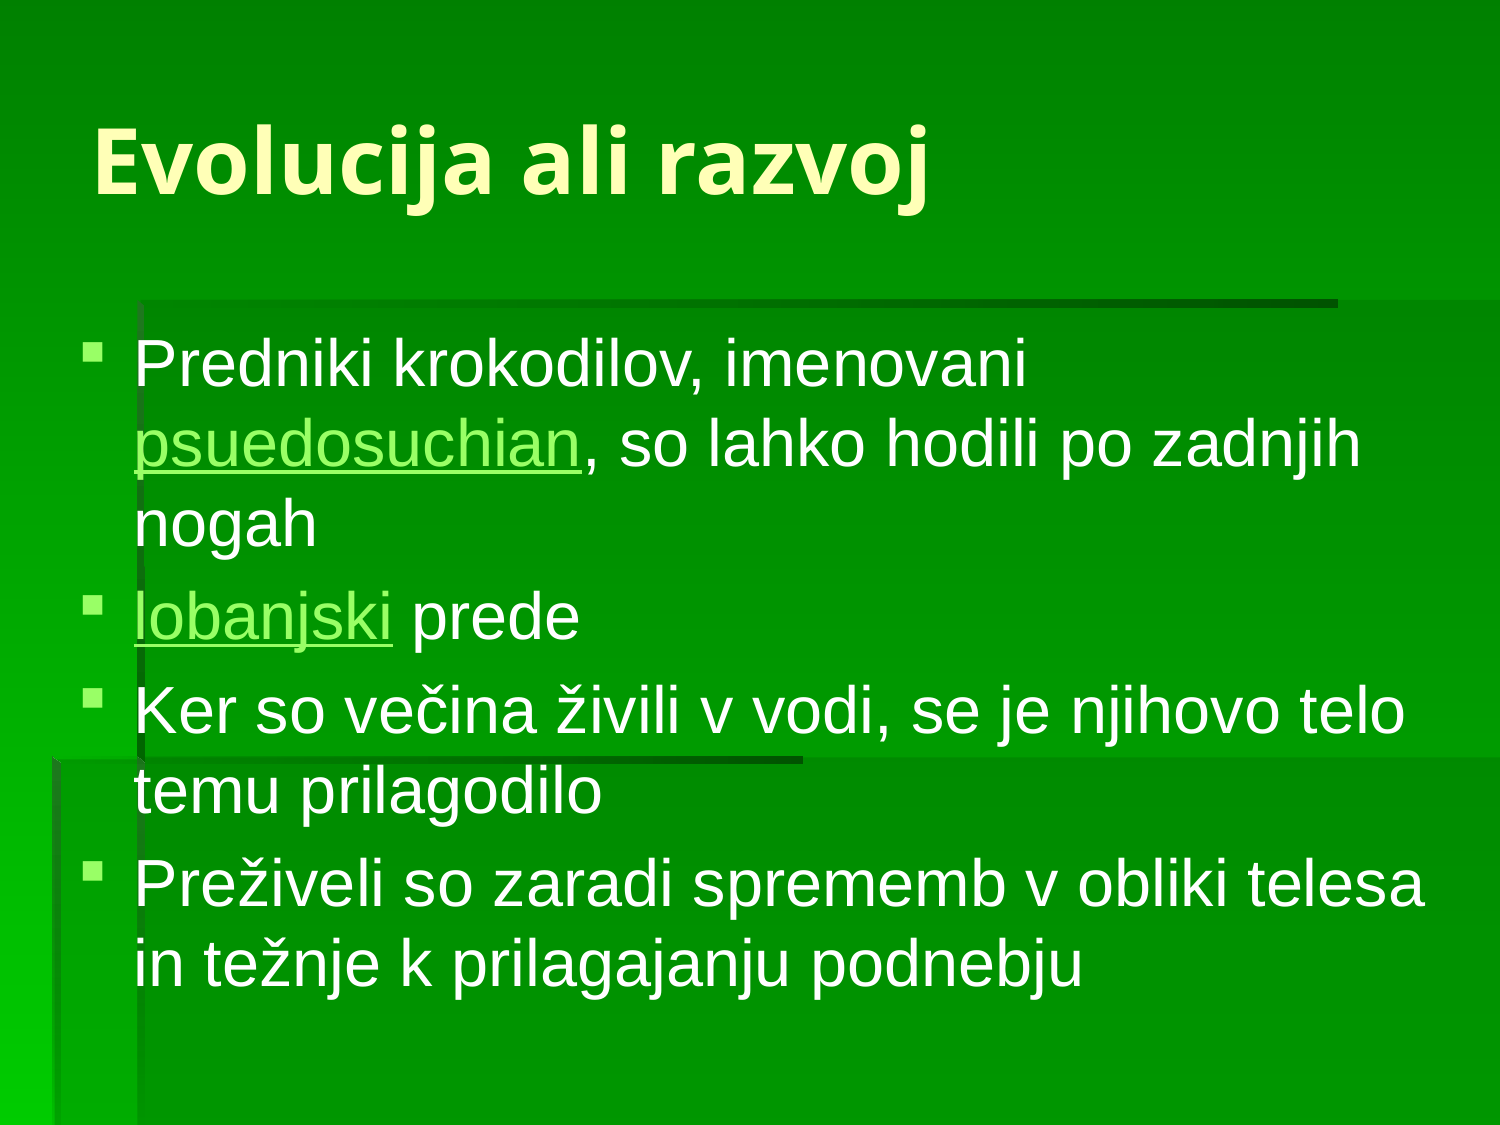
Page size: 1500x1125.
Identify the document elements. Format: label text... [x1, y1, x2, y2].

list Predniki krokodilov, imenovani psuedosuchian, so lahko hodili po zadnjih nogah lobanjski prede Ker so večina živili v vodi, se je njihovo telo temu prilagodilo Preživeli so zaradi sprememb v obliki telesa in težnje k prilagajanju podnebju [62, 312, 1451, 1088]
title Evolucija ali razvoj [75, 40, 1451, 275]
